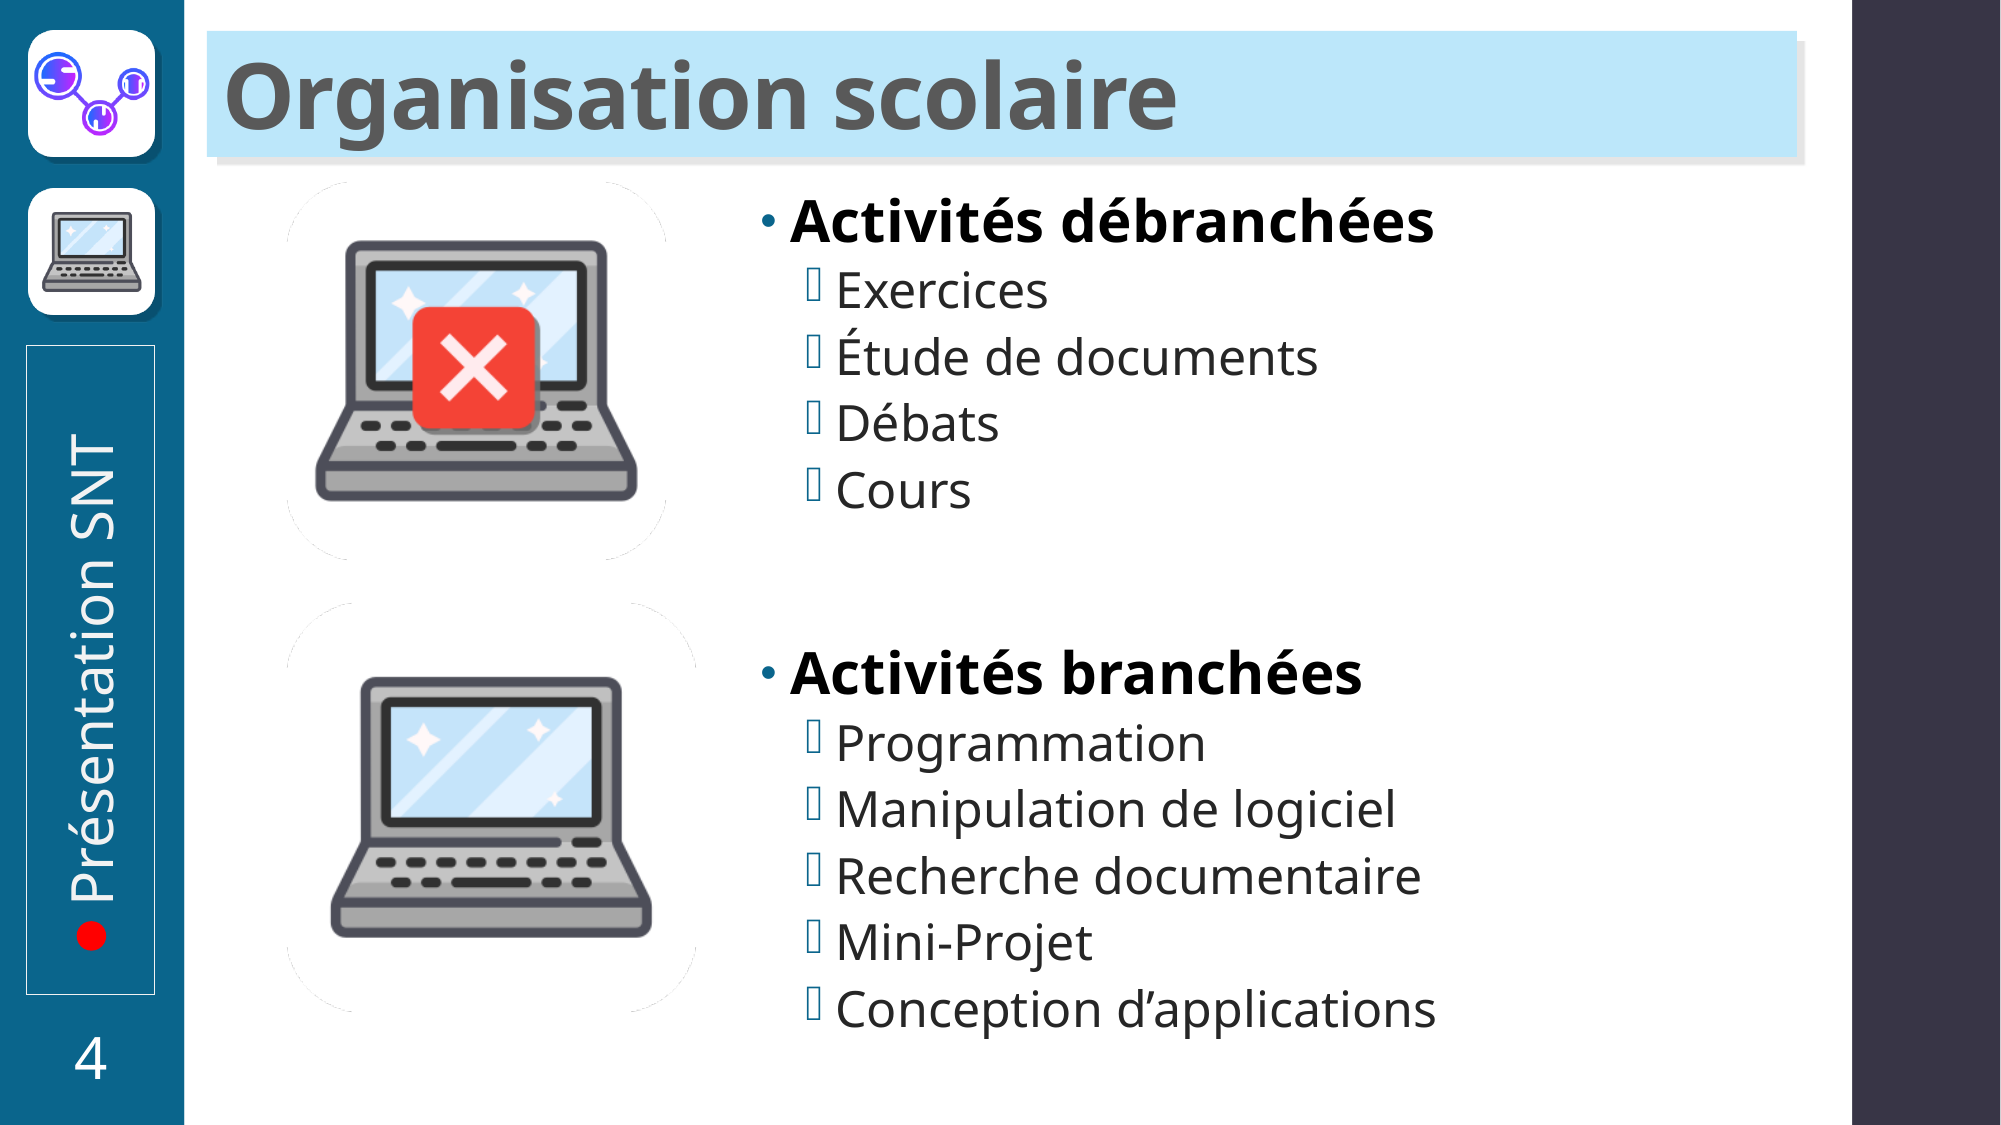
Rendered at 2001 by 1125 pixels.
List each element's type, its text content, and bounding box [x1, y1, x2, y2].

picture [286, 181, 667, 561]
footer Présentation SNT [26, 345, 155, 995]
picture [29, 189, 154, 314]
slide_number <numéro> [28, 1012, 155, 1110]
title Organisation scolaire [206, 30, 1797, 157]
list Activités débranchées Exercices Étude de documents Débats Cours Activités branchées Programmation Manipulation de logiciel Recherche documentaire Mini-Projet Conception d’applications [745, 181, 1797, 1110]
picture [286, 602, 697, 1013]
picture [29, 31, 154, 156]
